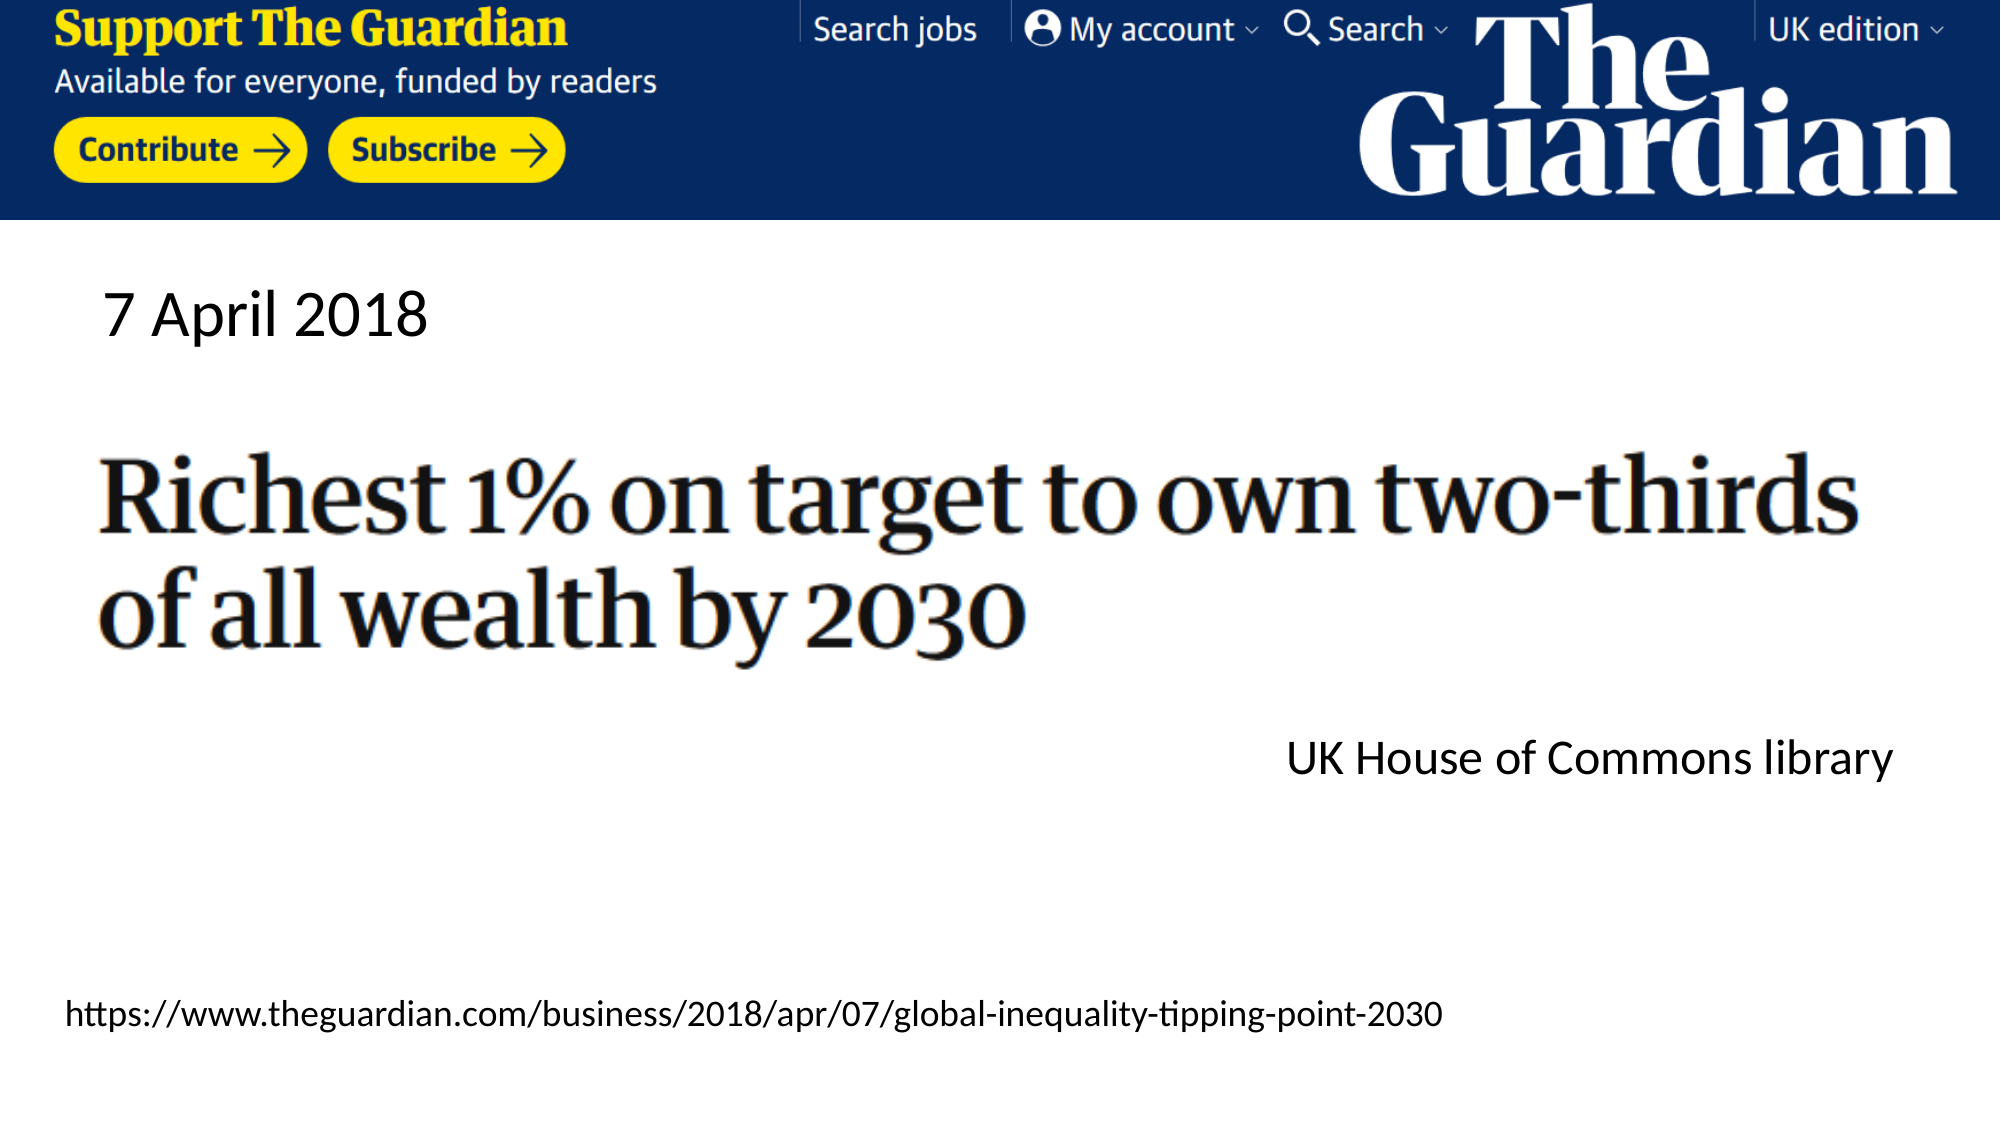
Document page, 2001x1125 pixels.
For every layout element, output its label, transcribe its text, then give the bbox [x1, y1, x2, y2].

picture [77, 419, 1900, 692]
text_box UK House of Commons library [1271, 717, 1910, 793]
text_box https://www.theguardian.com/business/2018/apr/07/global-inequality-tipping-point-2030 [49, 981, 1945, 1042]
text_box 7 April 2018 [88, 262, 444, 358]
picture [0, 0, 2000, 220]
